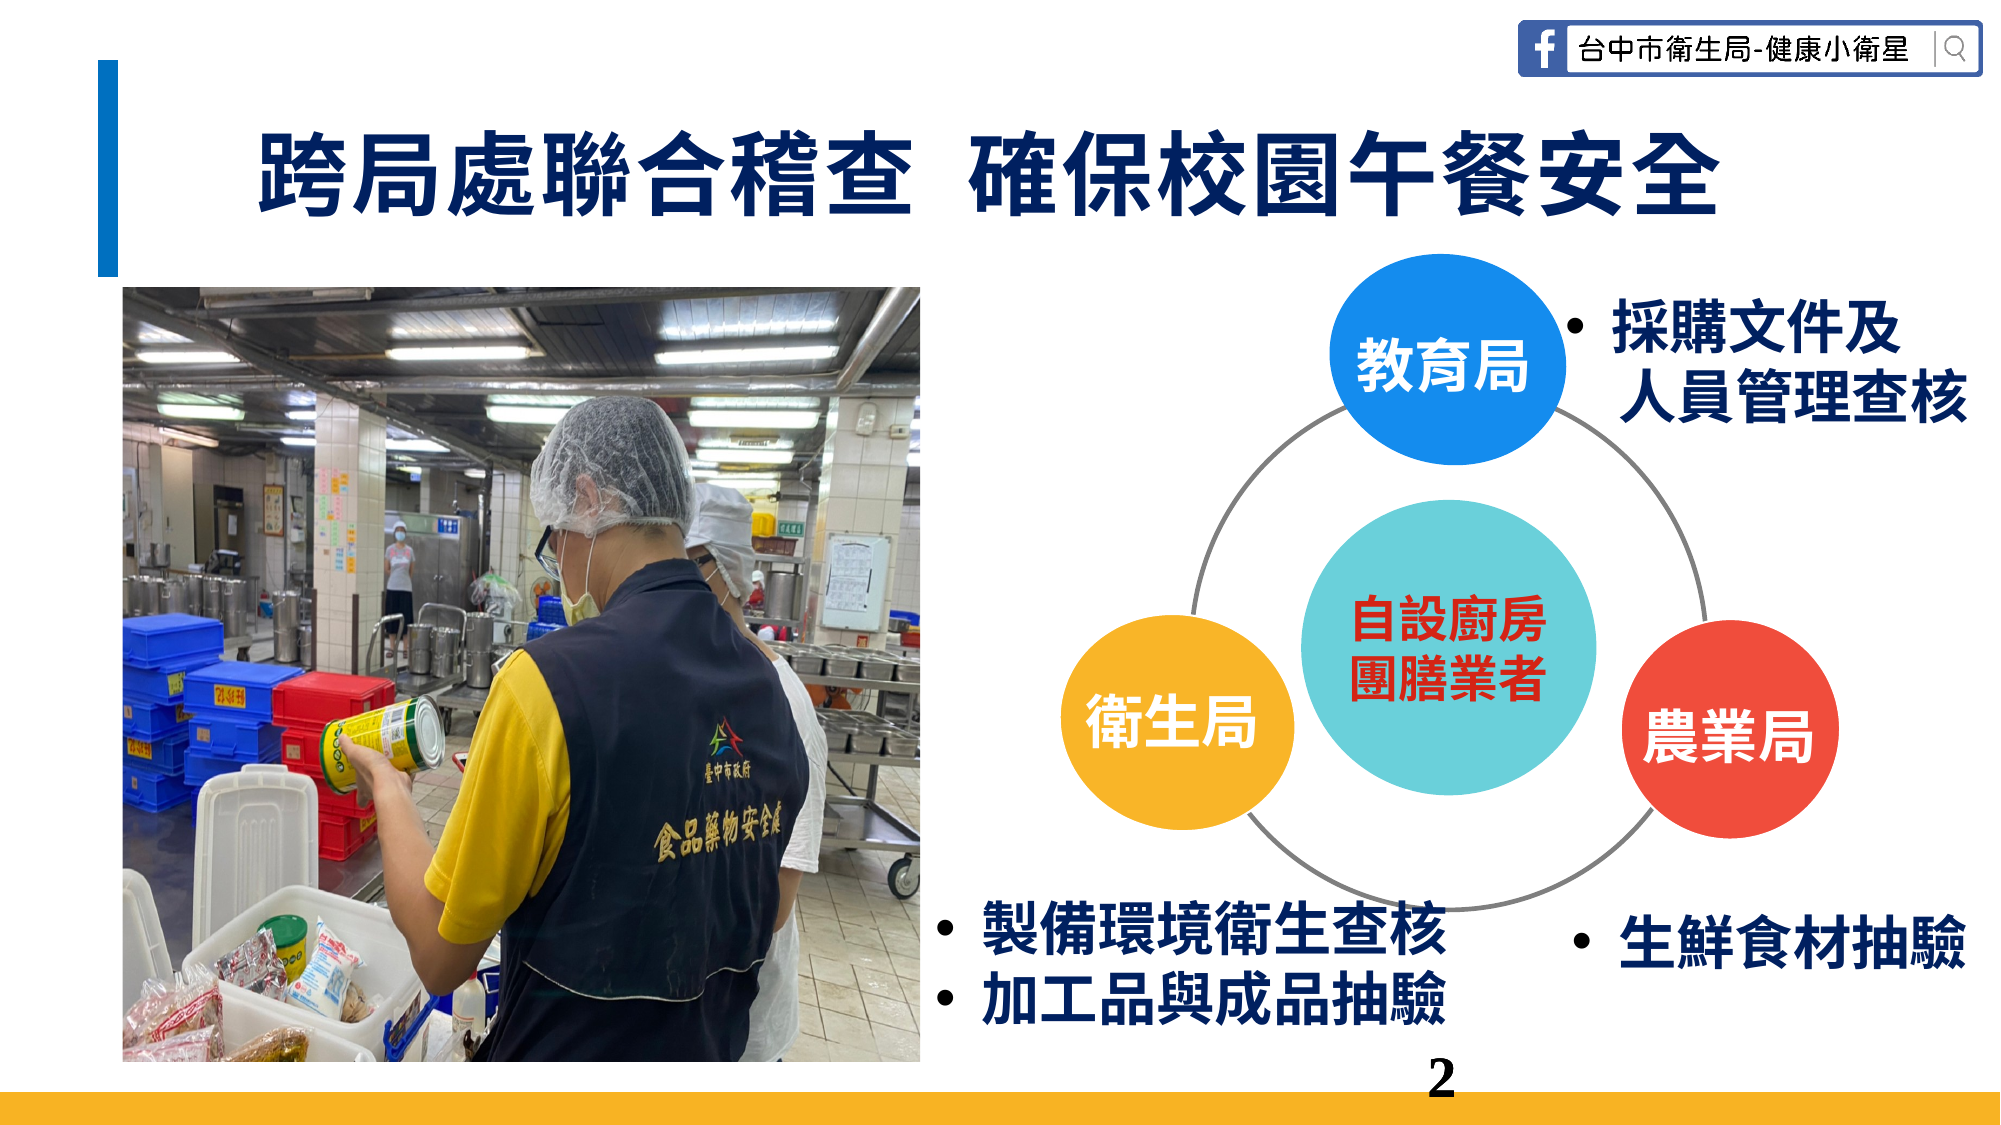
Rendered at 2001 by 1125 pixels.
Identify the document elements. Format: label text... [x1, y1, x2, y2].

text_box 生鮮食材抽驗 [1557, 893, 2000, 983]
text_box 教育局 [1342, 322, 1547, 407]
text_box 製備環境衛生查核 加工品與成品抽驗 [920, 885, 1489, 1040]
text_box [1059, 613, 1296, 832]
text_box [1620, 693, 1627, 767]
text_box 自設廚房 團膳業者 [1301, 499, 1597, 796]
text_box [1631, 777, 1830, 840]
text_box [1329, 253, 1550, 466]
text_box 2 [1412, 1031, 1973, 1092]
text_box 衛生局 [1070, 677, 1275, 762]
text_box [123, 288, 920, 1061]
text_box [1627, 619, 1841, 771]
text_box 採購文件及 人員管理查核 [1550, 283, 2000, 438]
title 跨局處聯合稽查 確保校園午餐安全 [208, 70, 1773, 288]
text_box 農業局 [1627, 692, 1832, 777]
